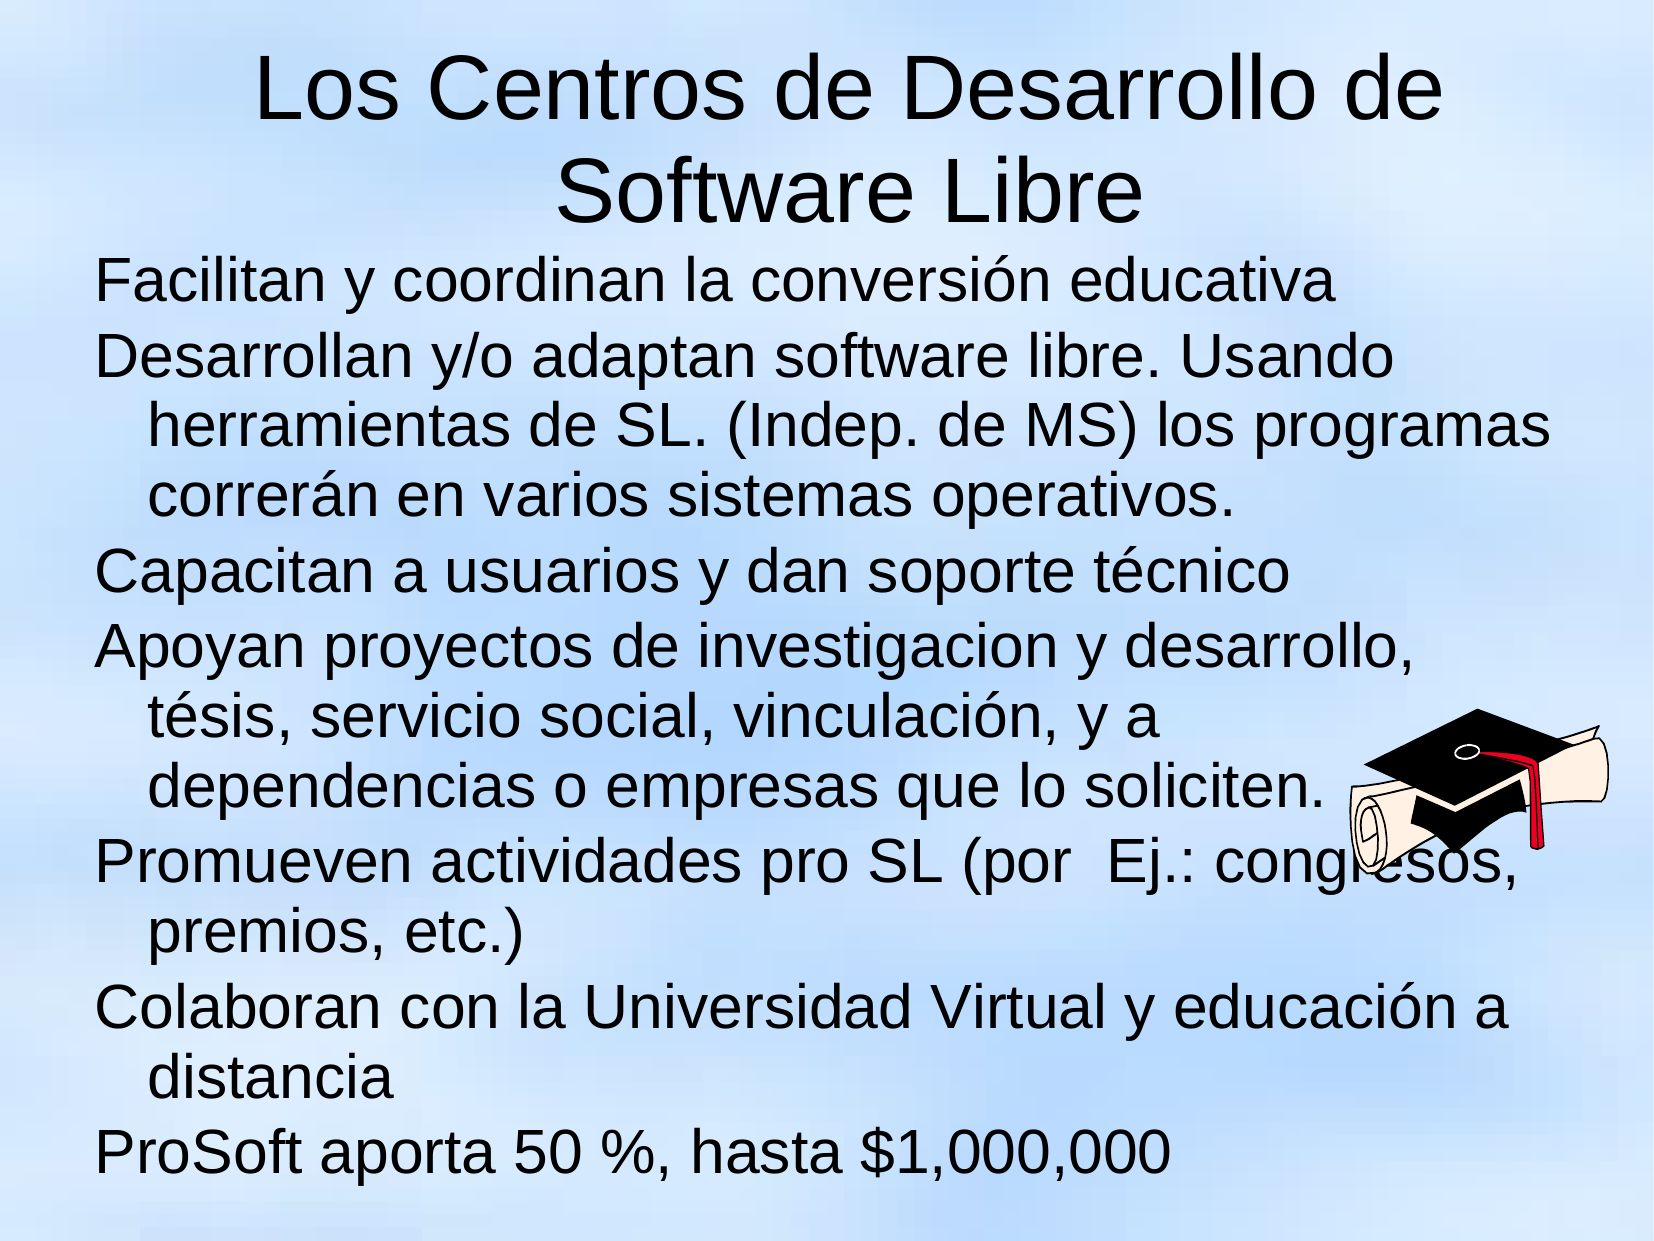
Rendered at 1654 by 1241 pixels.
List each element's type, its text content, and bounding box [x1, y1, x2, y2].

list Facilitan y coordinan la conversión educativa Desarrollan y/o adaptan software libre. Usando herramientas de SL. (Indep. de MS) los programas correrán en varios sistemas operativos. Capacitan a usuarios y dan soporte técnico Apoyan proyectos de investigacion y desarrollo, tésis, servicio social, vinculación, y a dependencias o empresas que lo soliciten. Promueven actividades pro SL (por Ej.: congresos, premios, etc.) Colaboran con la Universidad Virtual y educación a distancia ProSoft aporta 50 %, hasta $1,000,000 [76, 244, 1565, 1188]
title Los Centros de Desarrollo de Software Libre [183, 35, 1518, 243]
picture [0, 0, 1654, 1241]
